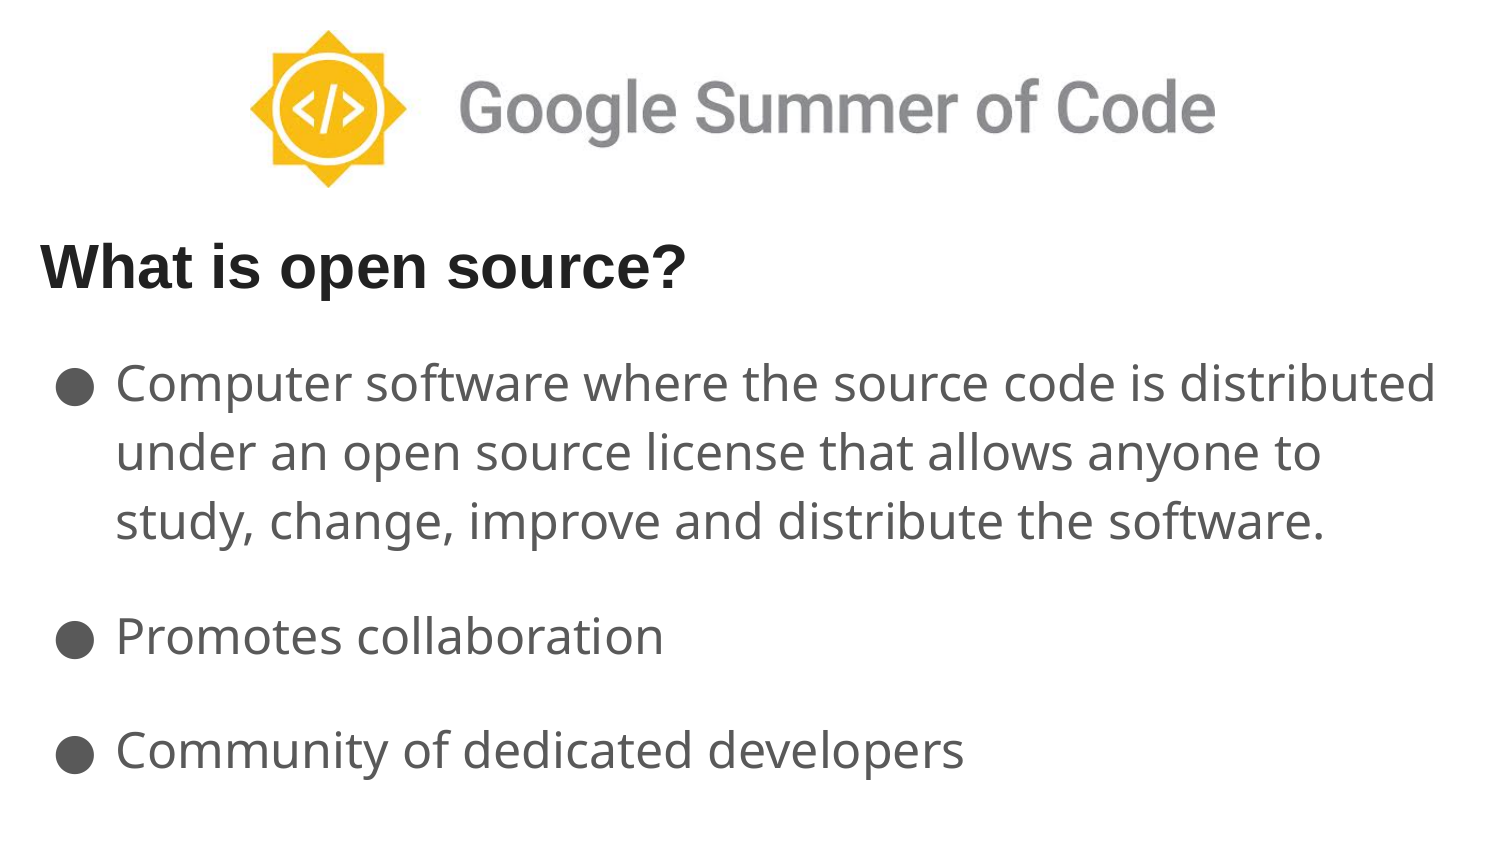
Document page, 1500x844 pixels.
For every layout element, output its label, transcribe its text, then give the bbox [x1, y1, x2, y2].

picture [250, 30, 1232, 188]
list What is open source? Computer software where the source code is distributed under an open source license that allows anyone to study, change, improve and distribute the software. Promotes collaboration Community of dedicated developers [25, 199, 1467, 748]
